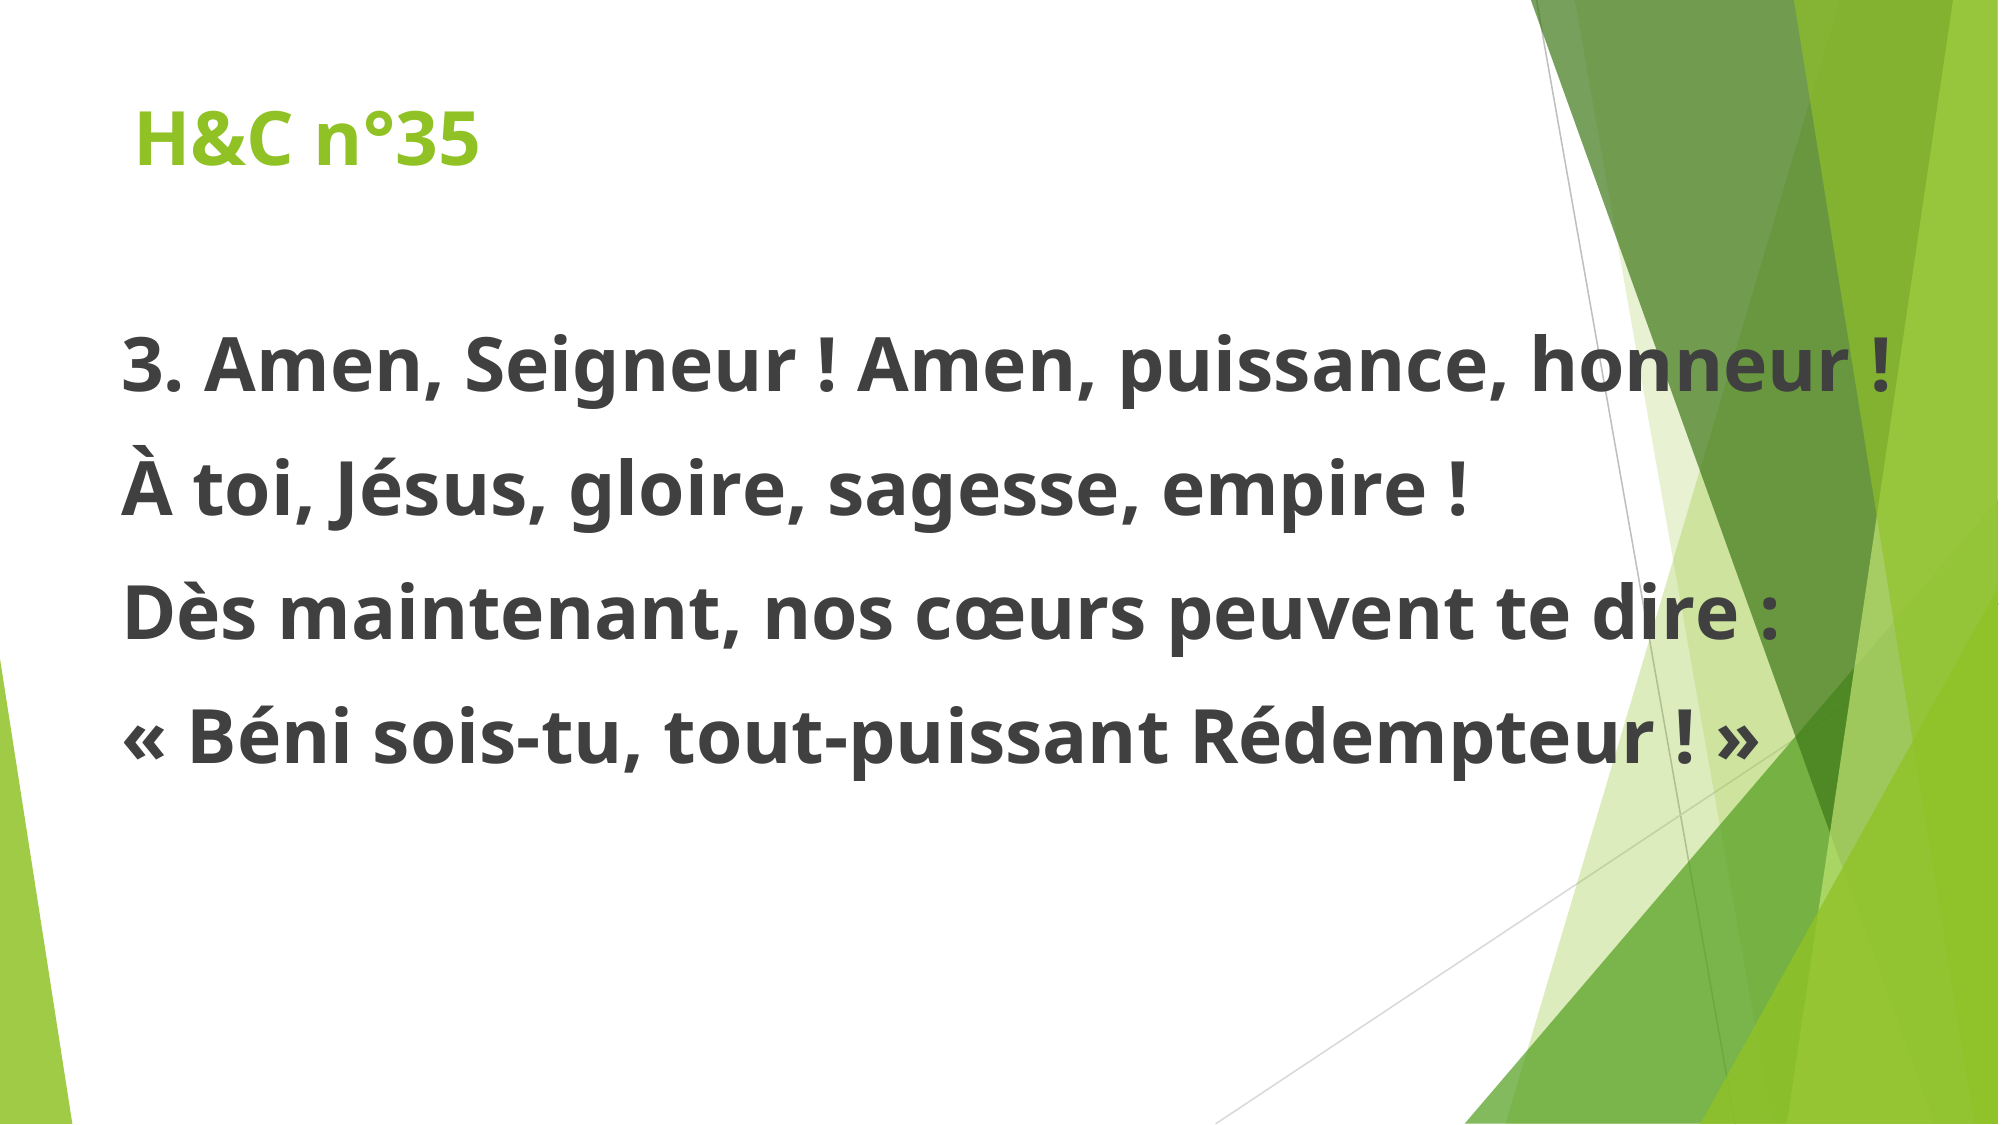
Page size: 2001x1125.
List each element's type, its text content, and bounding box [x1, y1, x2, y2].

text_box 3. Amen, Seigneur ! Amen, puissance, honneur ! À toi, Jésus, gloire, sagesse, empire ! Dès maintenant, nos cœurs peuvent te dire : « Béni sois-tu, tout-puissant Rédempteur ! » [106, 295, 1973, 1037]
text_box H&C n°35 [118, 82, 1442, 260]
